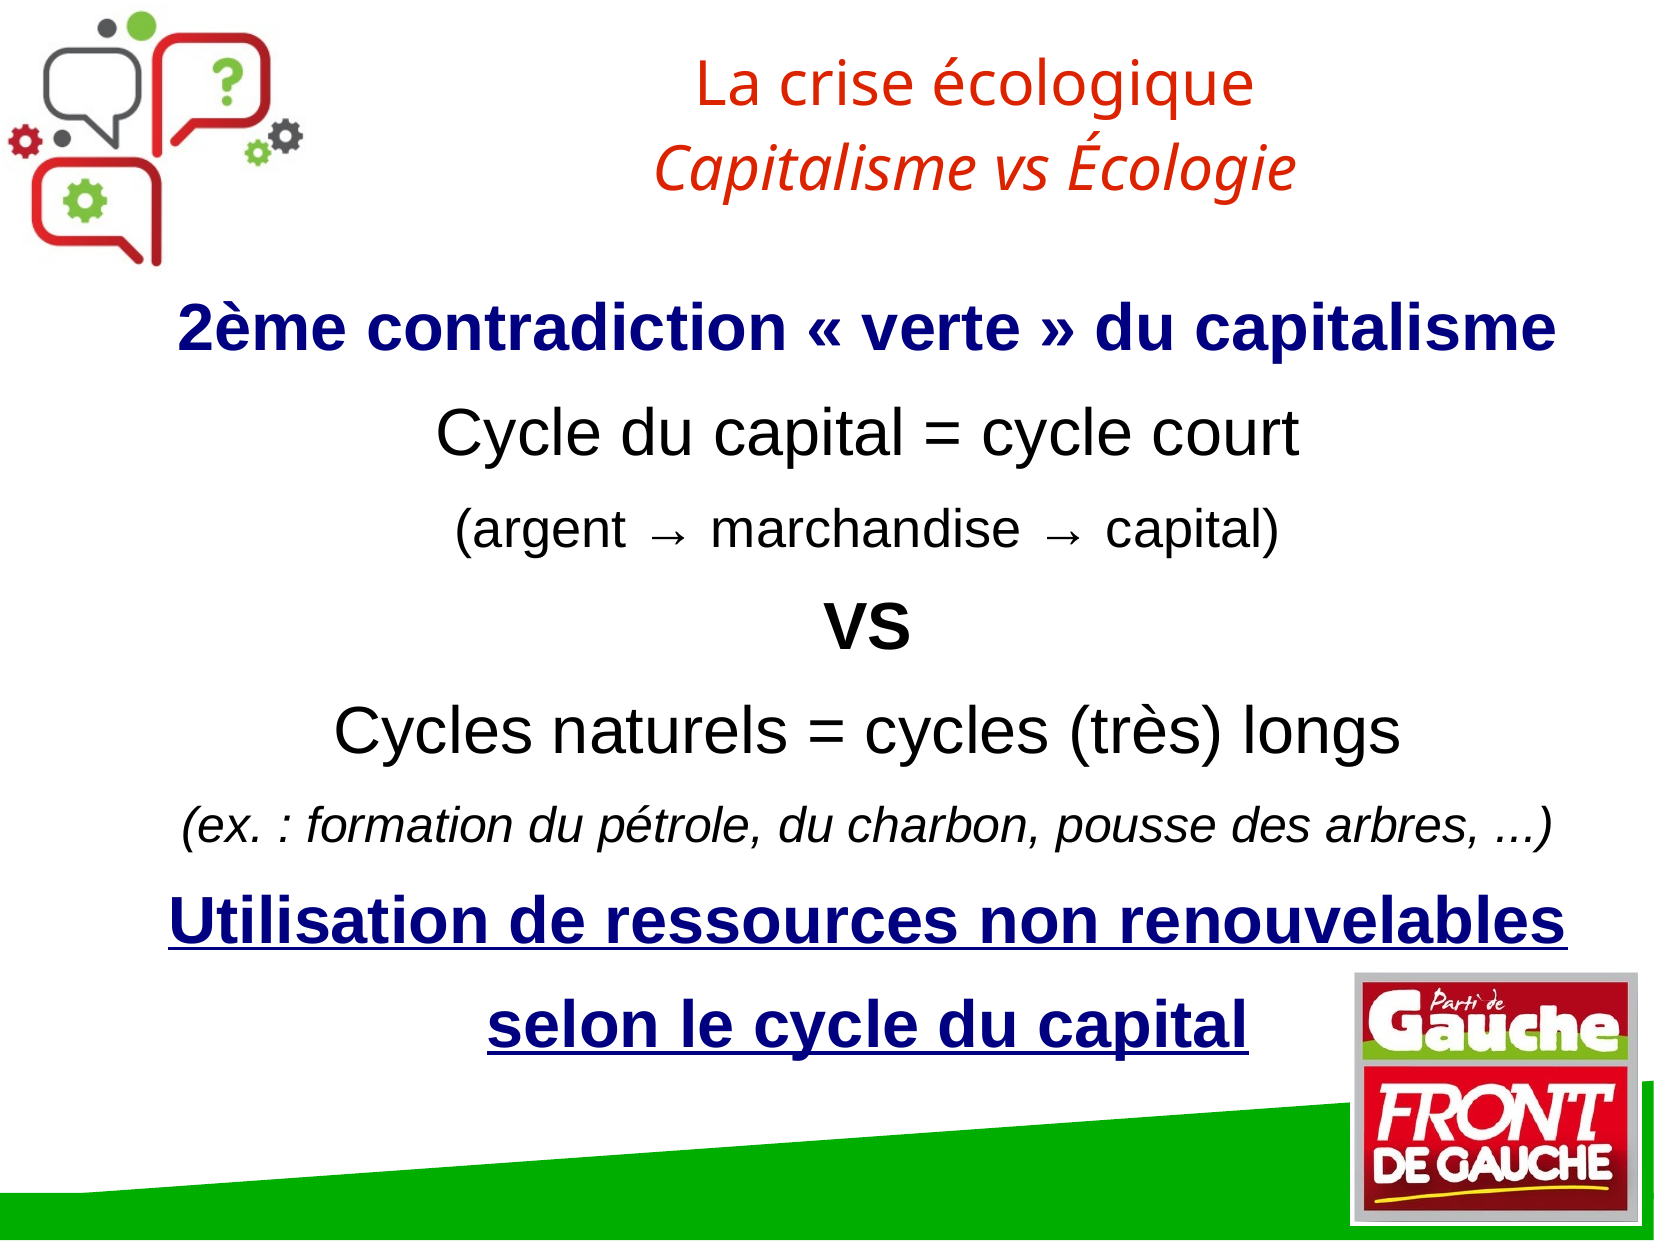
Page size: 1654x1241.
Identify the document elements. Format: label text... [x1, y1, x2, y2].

title La crise écologique Capitalisme vs Écologie [320, 19, 1630, 227]
list 2ème contradiction « verte » du capitalisme Cycle du capital = cycle court (argent → marchandise → capital) VS Cycles naturels = cycles (très) longs (ex. : formation du pétrole, du charbon, pousse des arbres, ...) Utilisation de ressources non renouvelables selon le cycle du capital [35, 290, 1630, 1109]
picture [1350, 968, 1642, 1226]
picture [2, 5, 327, 272]
